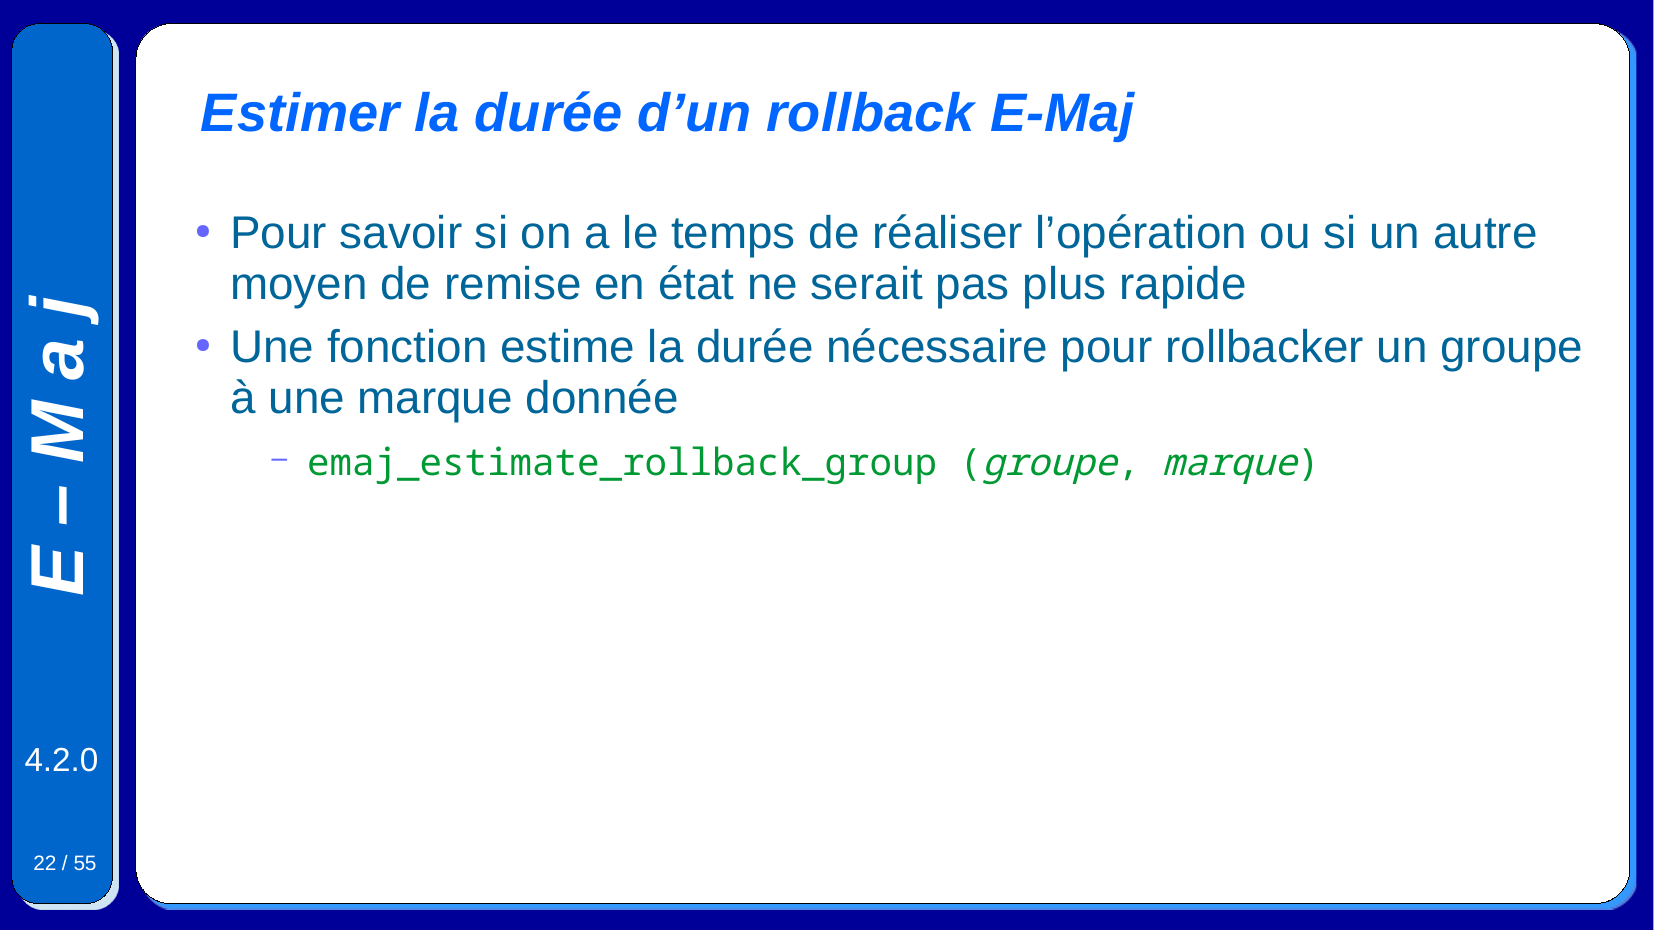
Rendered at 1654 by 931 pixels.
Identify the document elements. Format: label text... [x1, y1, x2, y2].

list Pour savoir si on a le temps de réaliser l’opération ou si un autre moyen de remise en état ne serait pas plus rapide Une fonction estime la durée nécessaire pour rollbacker un groupe à une marque donnée emaj_estimate_rollback_group (groupe, marque) [177, 206, 1587, 827]
title Estimer la durée d’un rollback E-Maj [200, 34, 1575, 191]
